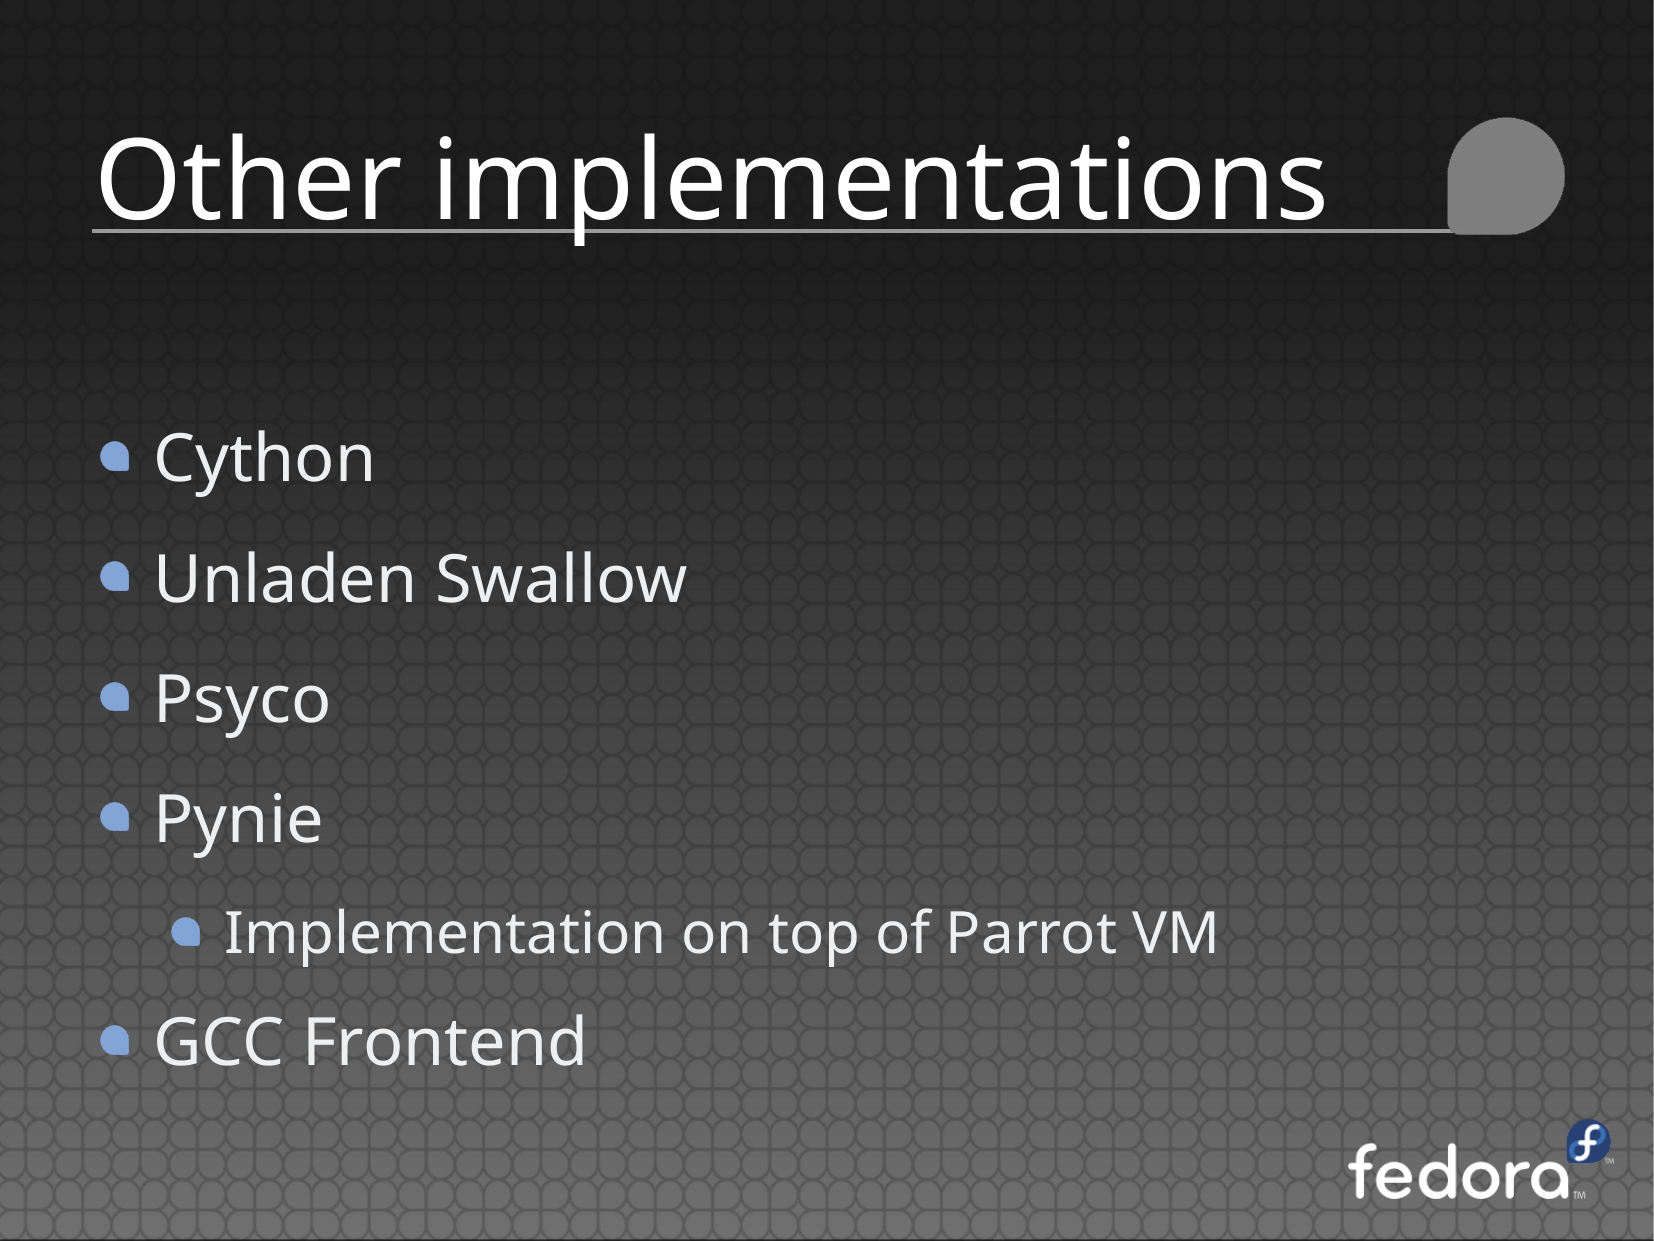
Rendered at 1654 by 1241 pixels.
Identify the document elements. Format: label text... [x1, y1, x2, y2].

picture [0, 0, 1654, 1241]
title Other implementations [94, 100, 1426, 251]
list Cython Unladen Swallow Psyco Pynie Implementation on top of Parrot VM GCC Frontend [82, 290, 1571, 1094]
